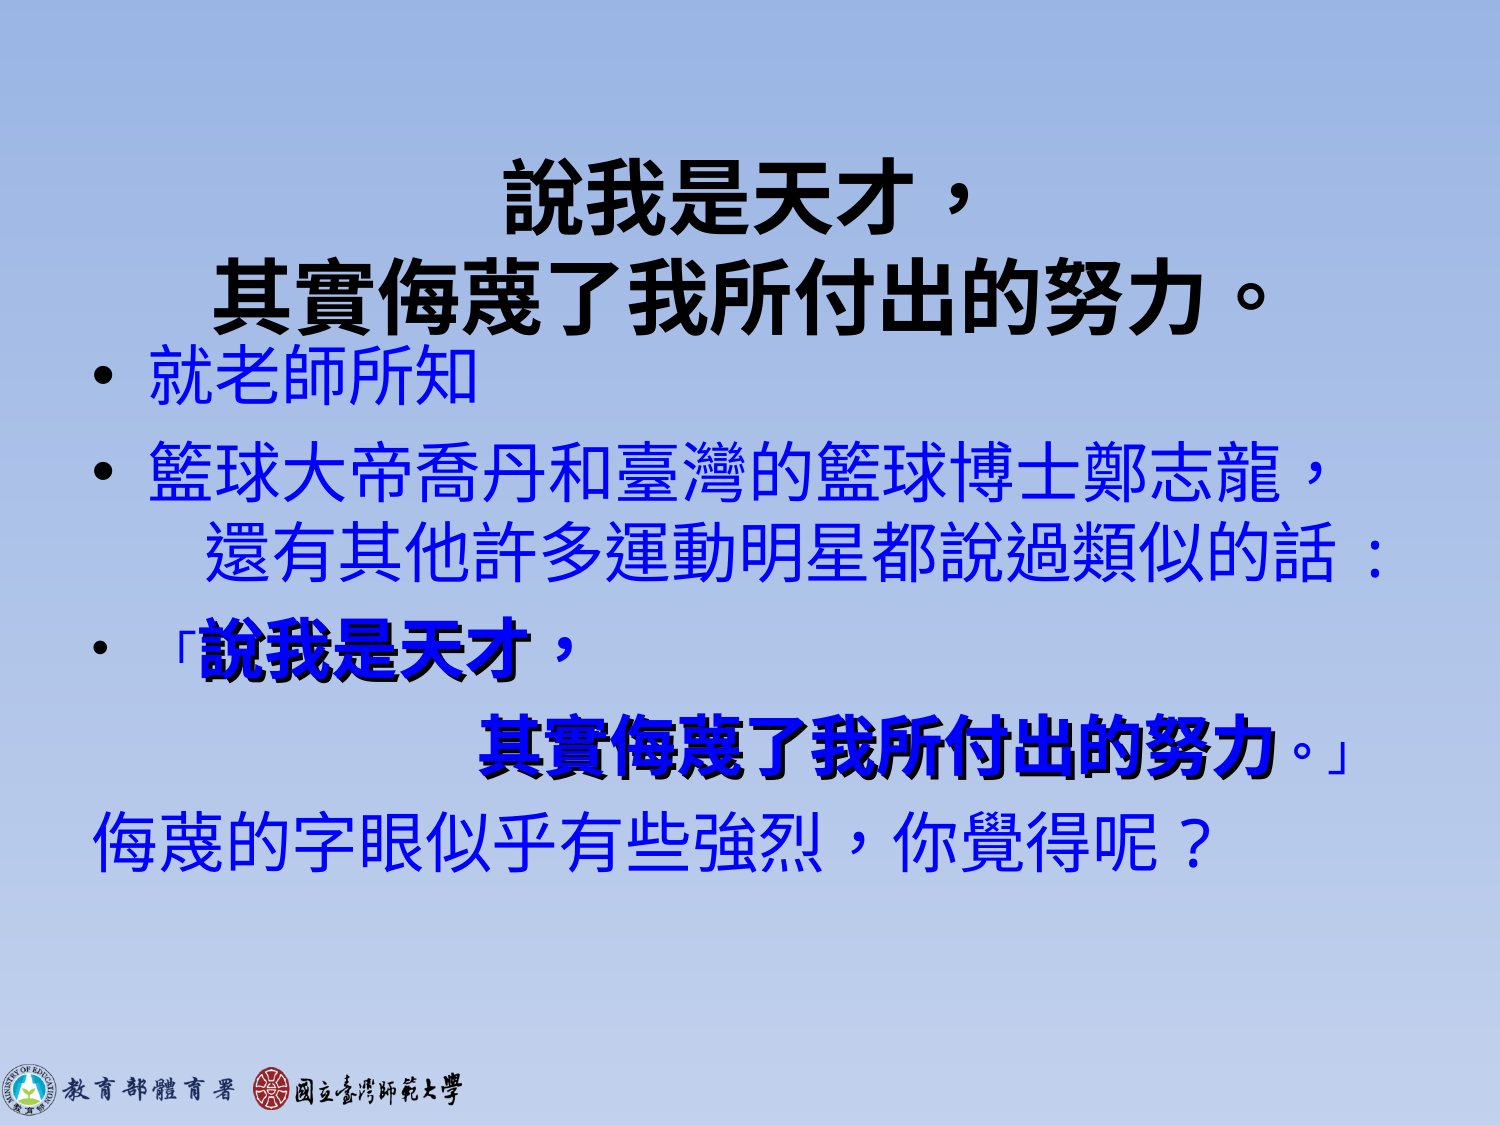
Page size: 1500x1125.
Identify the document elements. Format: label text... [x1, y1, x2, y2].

list 就老師所知 籃球大帝喬丹和臺灣的籃球博士鄭志龍，還有其他許多運動明星都說過類似的話: 「說我是天才， 其實侮蔑了我所付出的努力。」 侮蔑的字眼似乎有些強烈，你覺得呢? [76, 326, 1427, 976]
title 說我是天才， 其實侮蔑了我所付出的努力。 [76, 137, 1427, 325]
